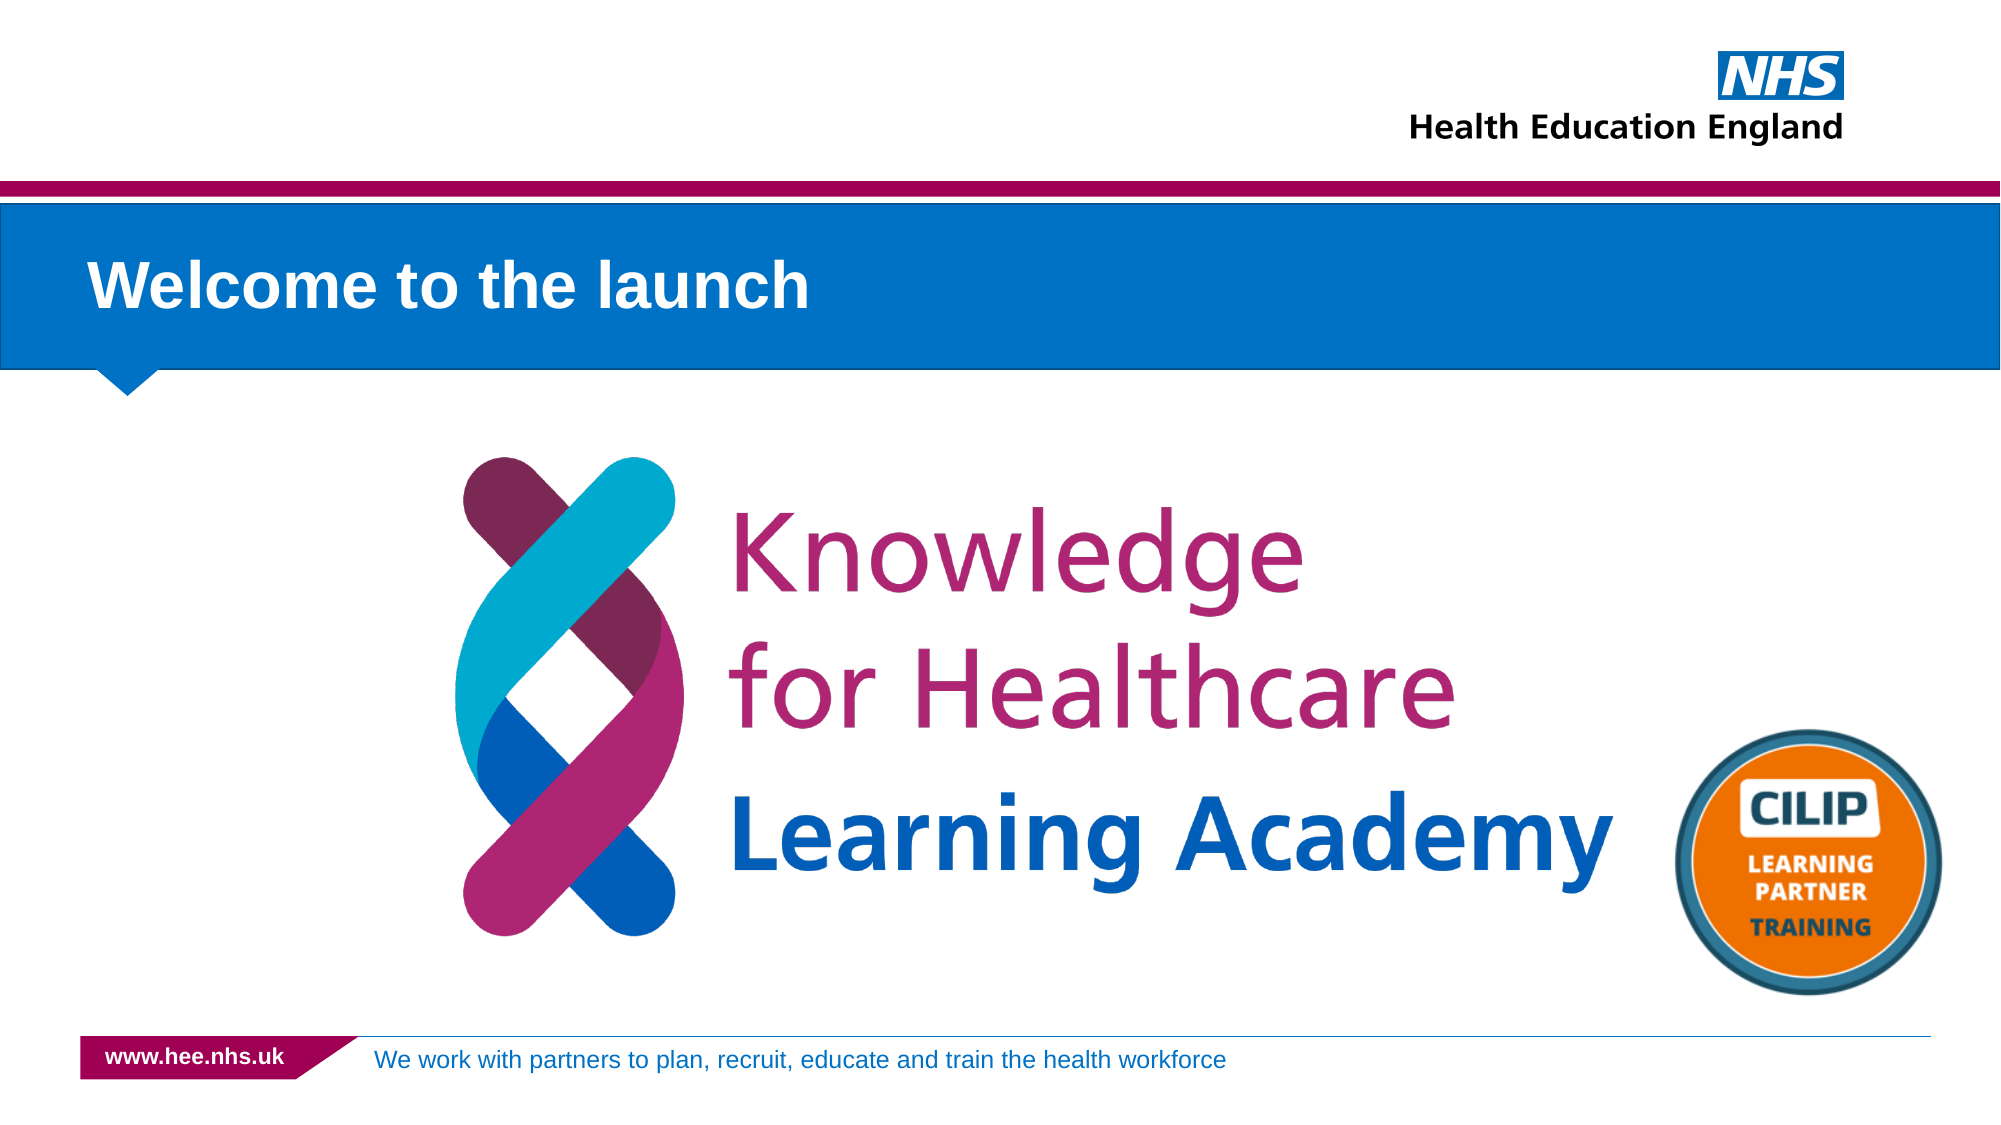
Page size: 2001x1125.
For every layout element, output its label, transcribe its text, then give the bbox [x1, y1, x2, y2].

picture [417, 409, 1965, 1022]
title Welcome to the launch [72, 204, 1931, 369]
